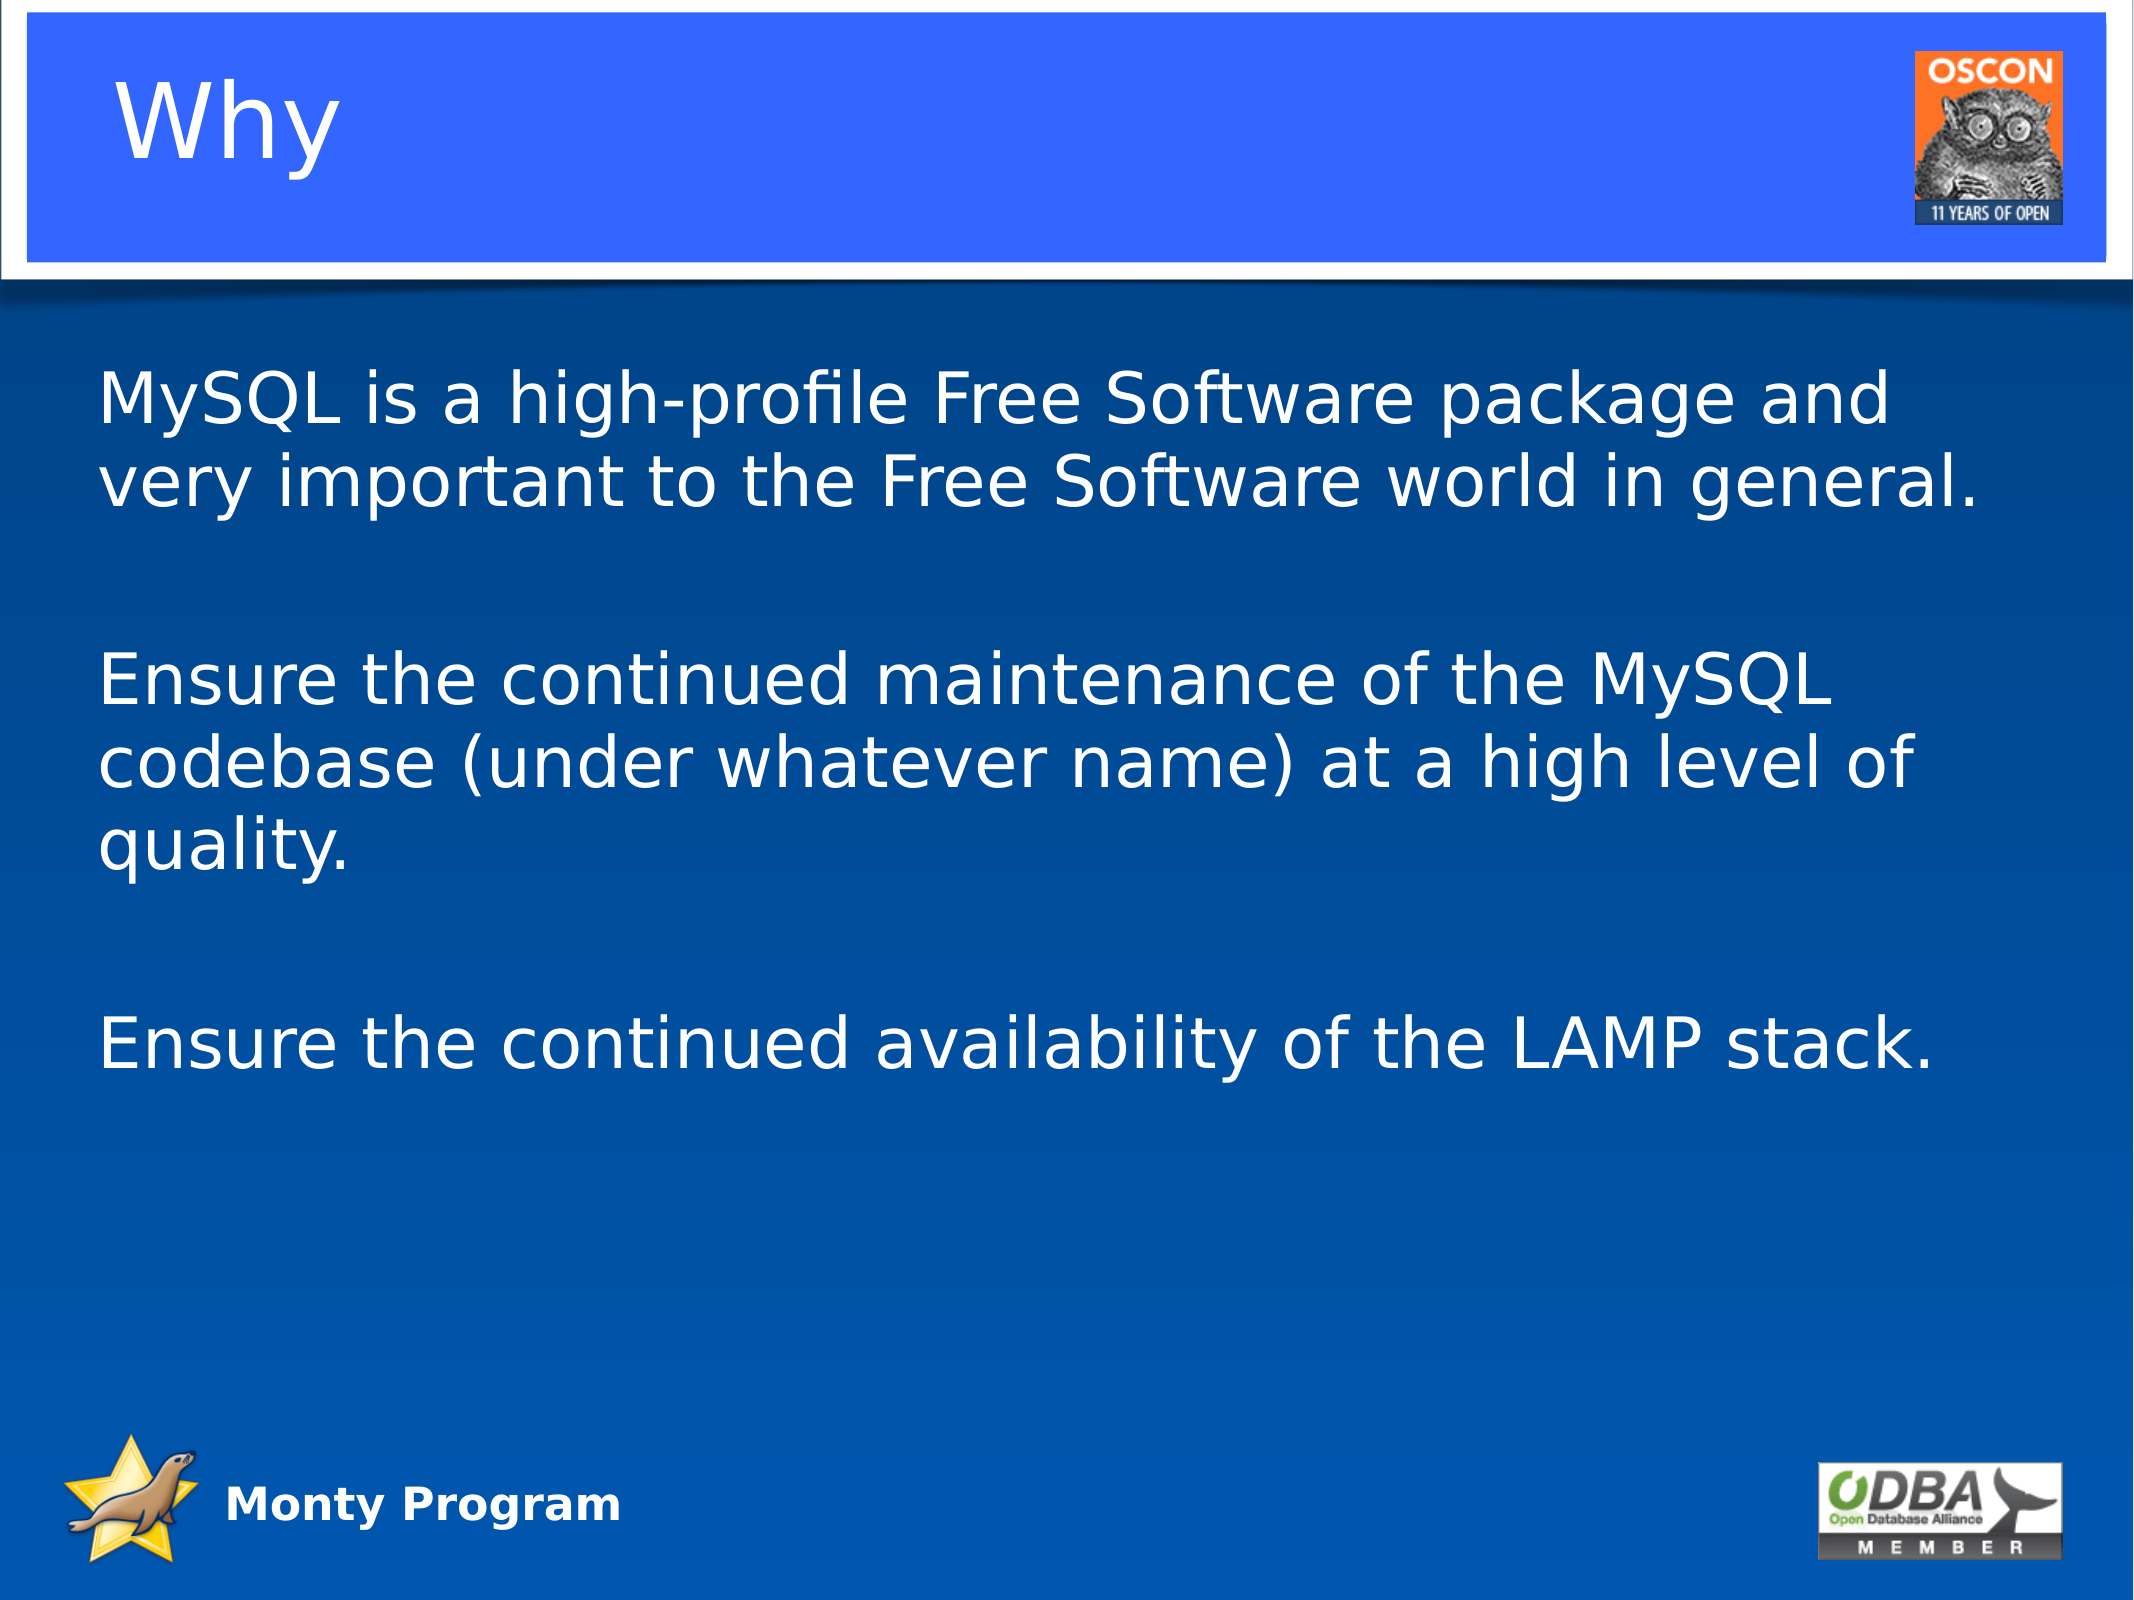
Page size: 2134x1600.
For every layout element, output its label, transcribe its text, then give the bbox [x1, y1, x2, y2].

list MySQL is a high-profile Free Software package and very important to the Free Software world in general. Ensure the continued maintenance of the MySQL codebase (under whatever name) at a high level of quality. Ensure the continued availability of the LAMP stack. [89, 349, 2053, 1426]
picture [1818, 1462, 2063, 1560]
picture [60, 1428, 203, 1571]
title Why [104, 29, 2067, 217]
picture [0, 0, 2134, 313]
